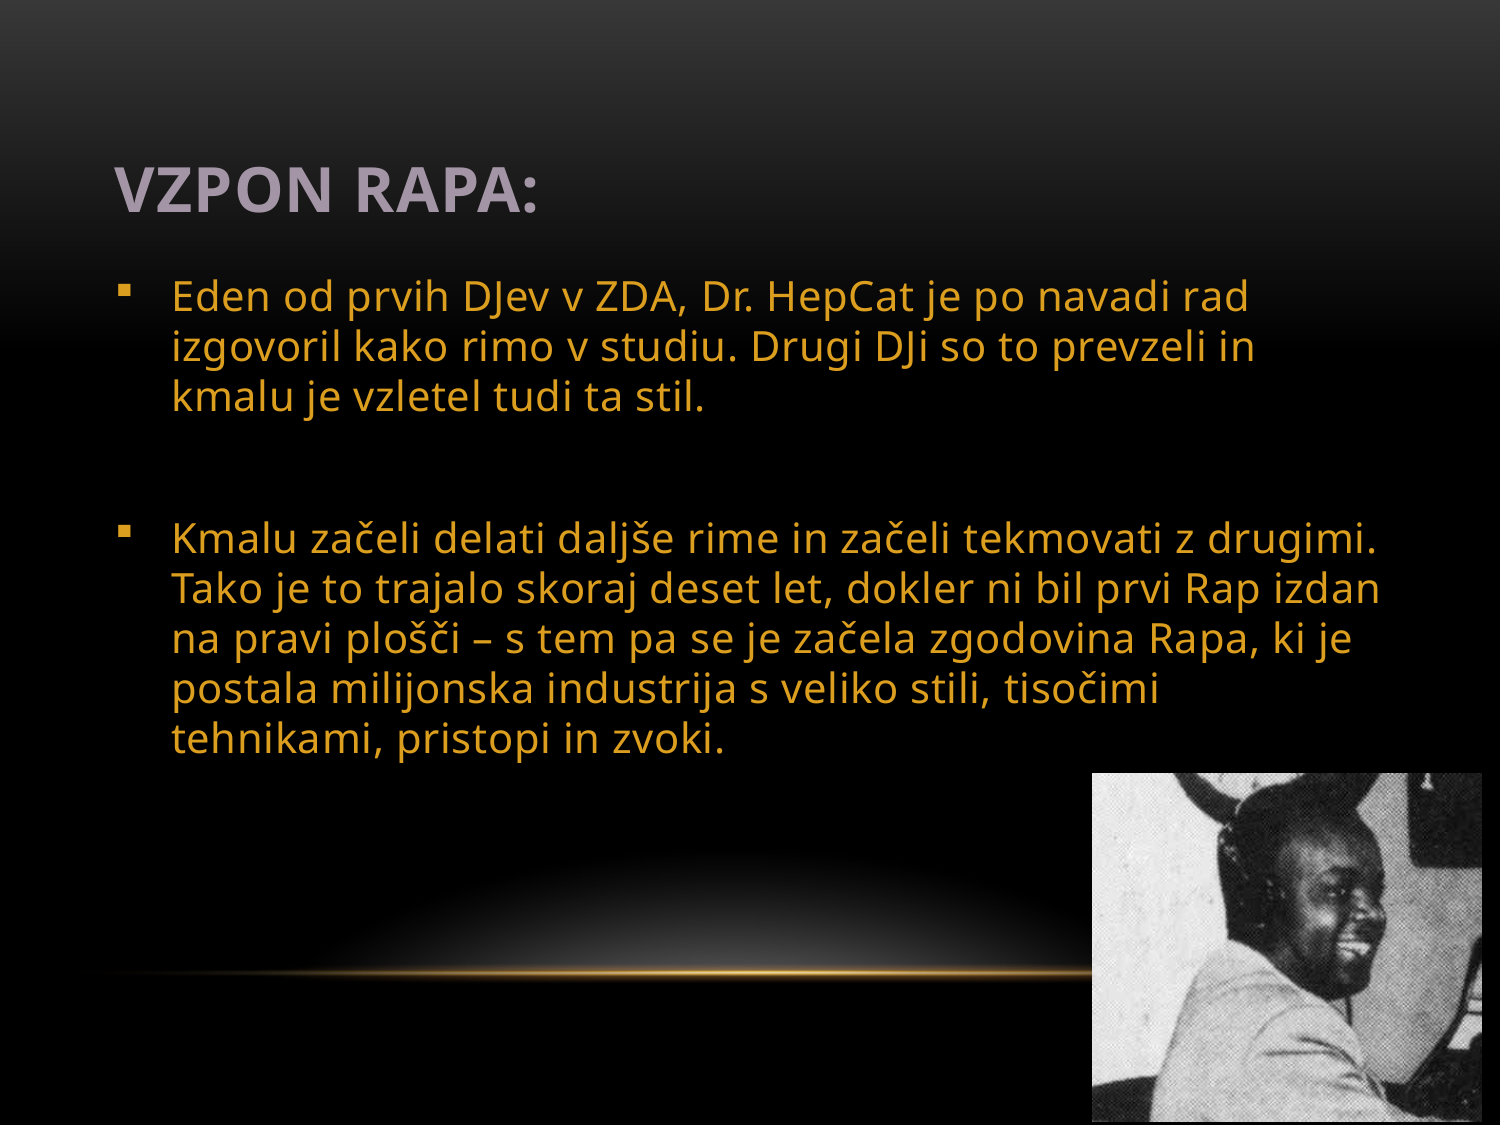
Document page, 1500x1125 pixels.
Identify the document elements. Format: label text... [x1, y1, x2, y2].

list Eden od prvih DJev v ZDA, Dr. HepCat je po navadi rad izgovoril kako rimo v studiu. Drugi DJi so to prevzeli in kmalu je vzletel tudi ta stil. Kmalu začeli delati daljše rime in začeli tekmovati z drugimi. Tako je to trajalo skoraj deset let, dokler ni bil prvi Rap izdan na pravi plošči – s tem pa se je začela zgodovina Rapa, ki je postala milijonska industrija s veliko stili, tisočimi tehnikami, pristopi in zvoki. [99, 262, 1400, 882]
picture [0, 0, 1500, 1125]
title VZPON RAPA: [99, 45, 1400, 233]
